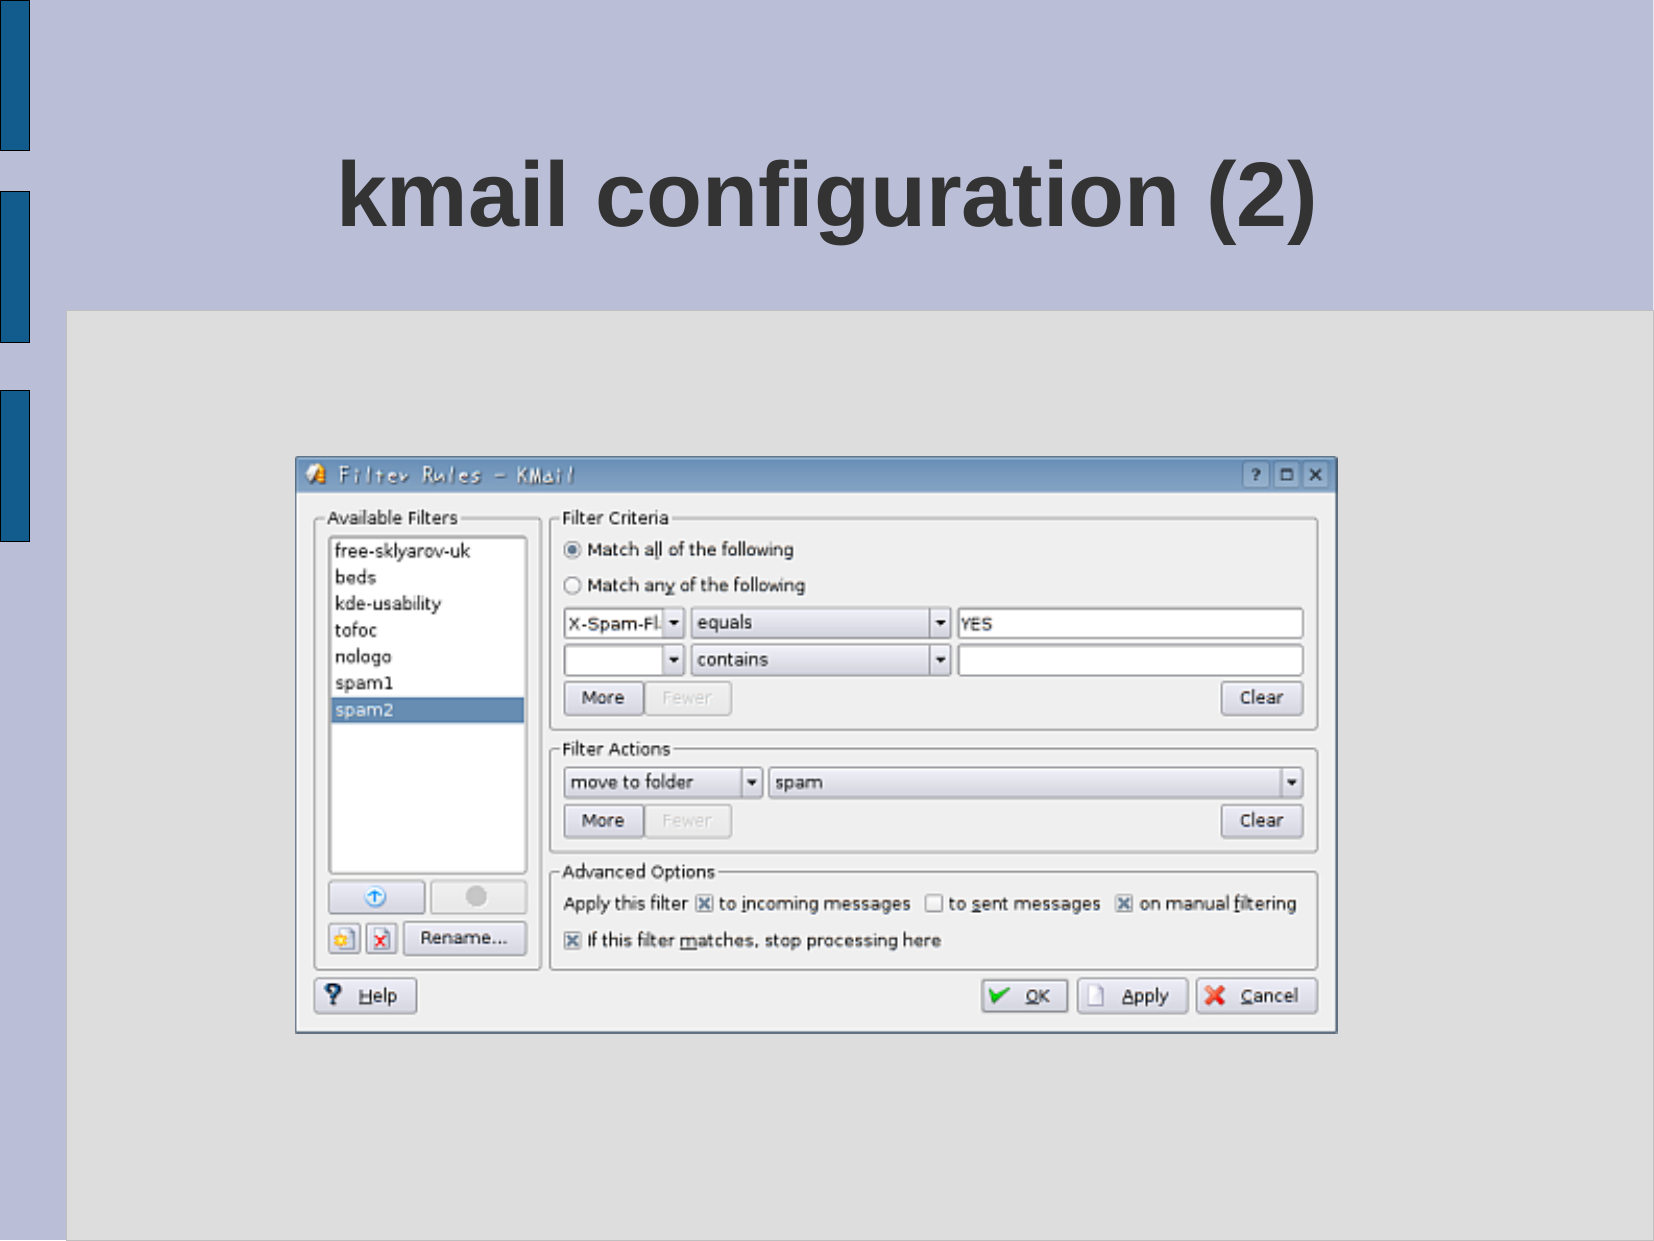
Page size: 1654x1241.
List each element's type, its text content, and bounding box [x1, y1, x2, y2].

title kmail configuration (2) [121, 91, 1534, 299]
picture [295, 456, 1338, 1034]
